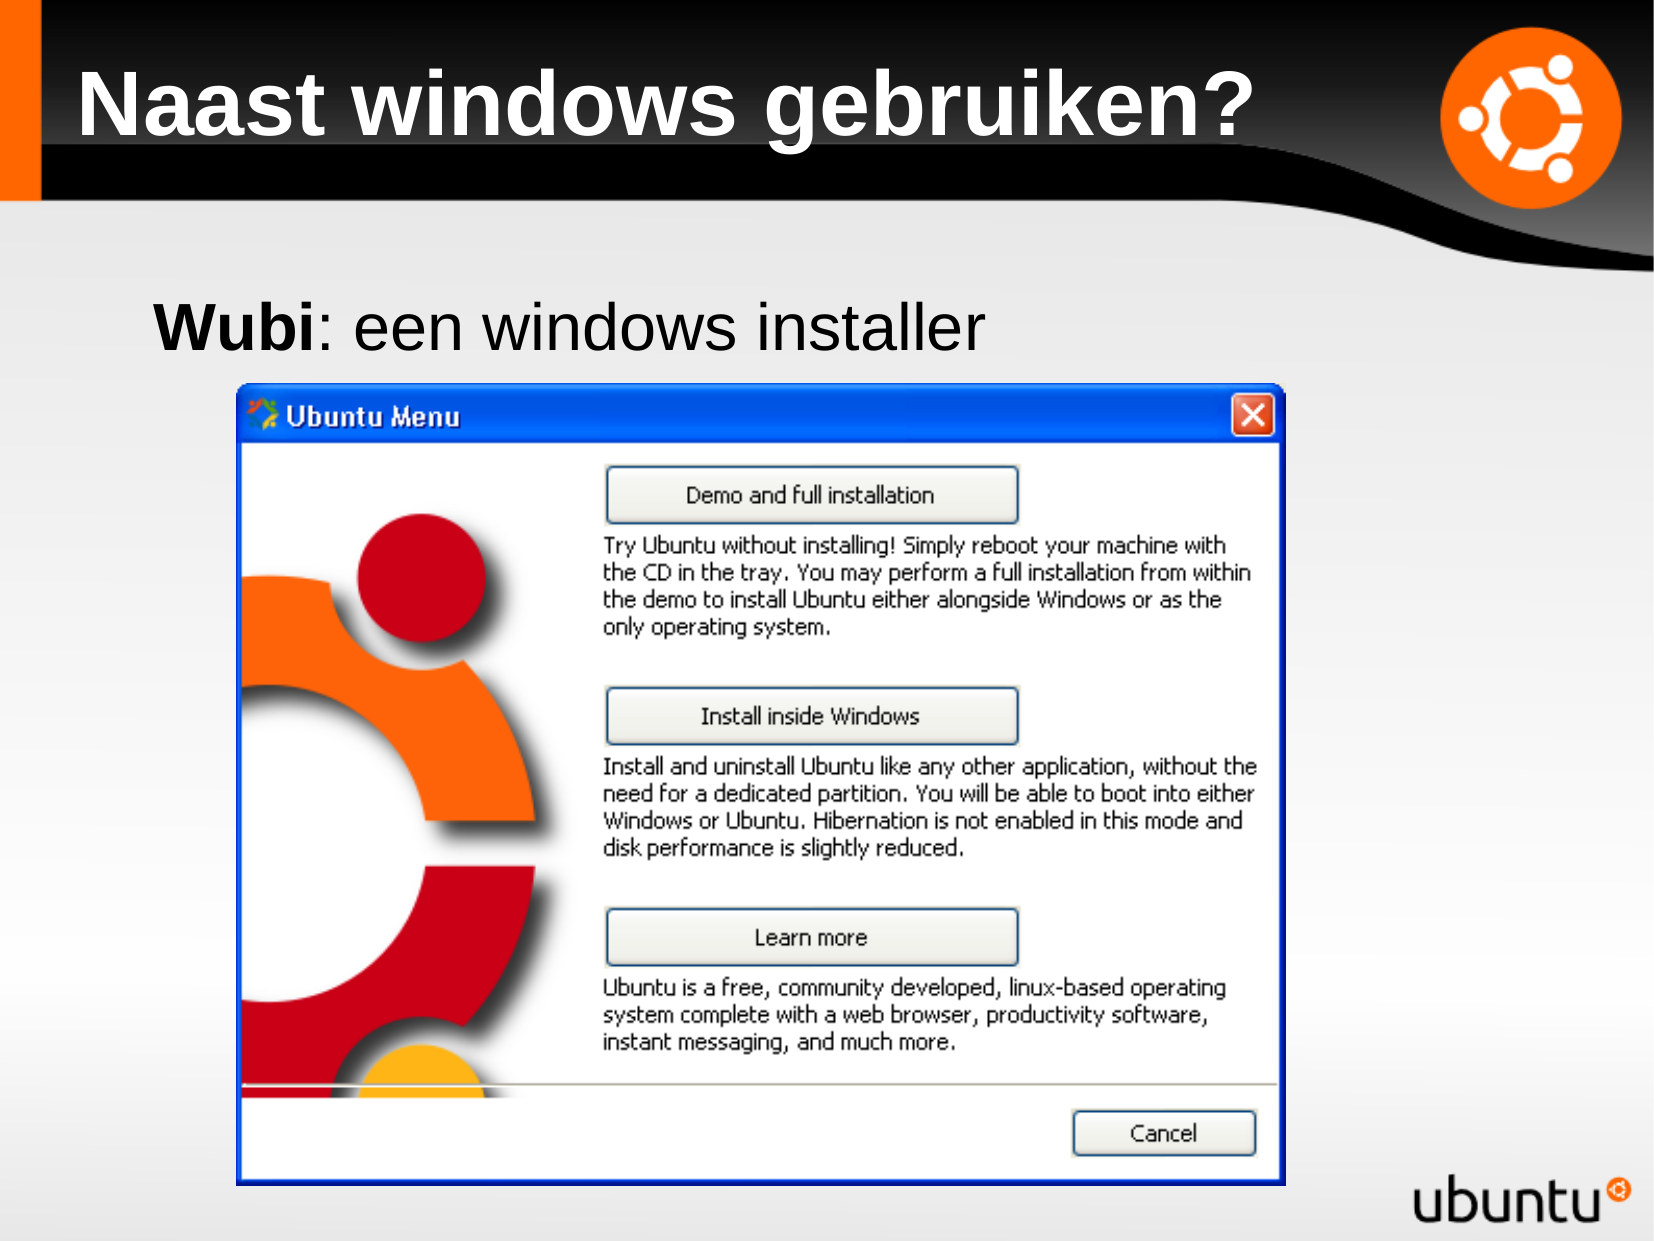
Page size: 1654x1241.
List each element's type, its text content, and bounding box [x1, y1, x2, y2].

title Naast windows gebruiken? [76, 7, 1565, 200]
list Wubi: een windows installer [82, 290, 1571, 1094]
picture [0, 0, 1654, 1241]
